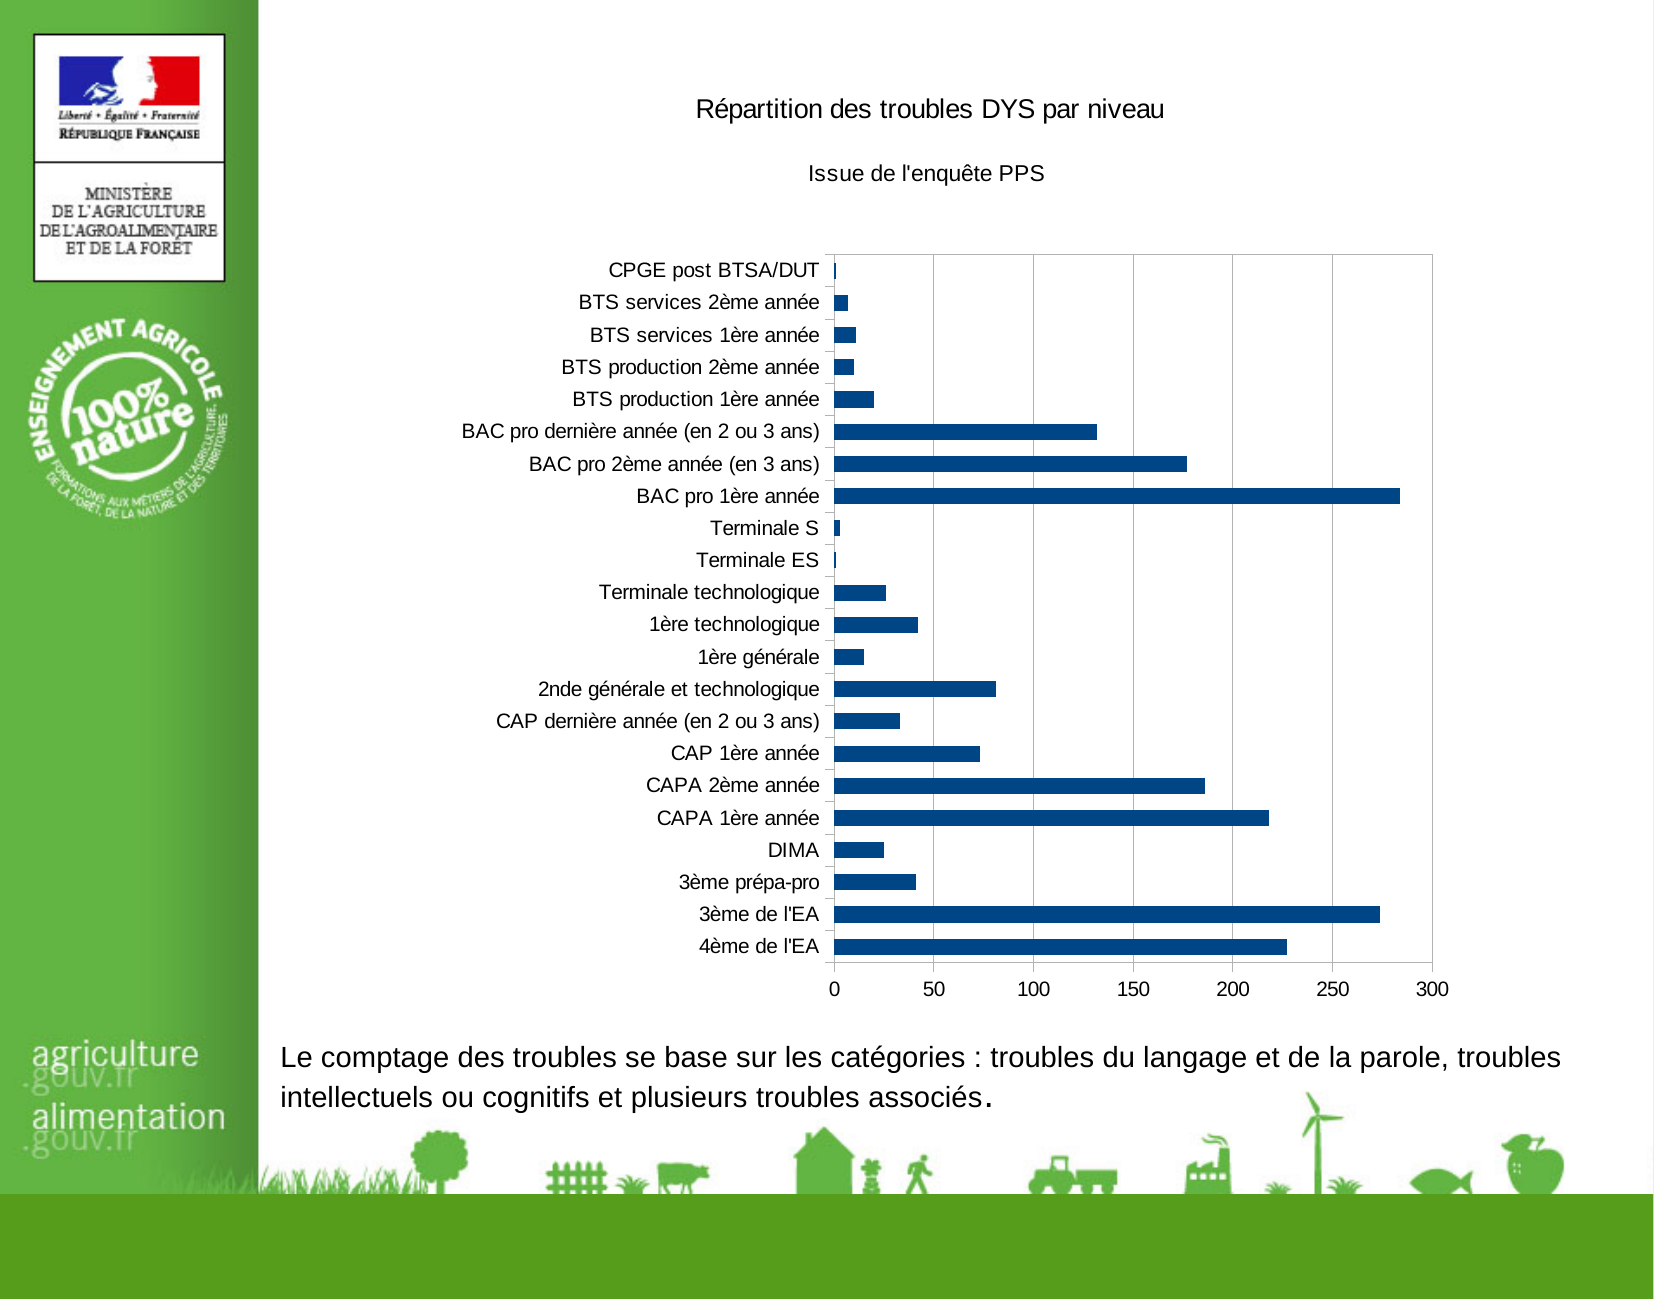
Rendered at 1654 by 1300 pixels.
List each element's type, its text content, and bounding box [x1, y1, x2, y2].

text_box Le comptage des troubles se base sur les catégories : troubles du langage et de la parole, troubles intellectuels ou cognitifs et plusieurs troubles associés. [265, 1033, 1654, 1175]
chart [265, 59, 1595, 1033]
picture [0, 0, 1654, 1194]
